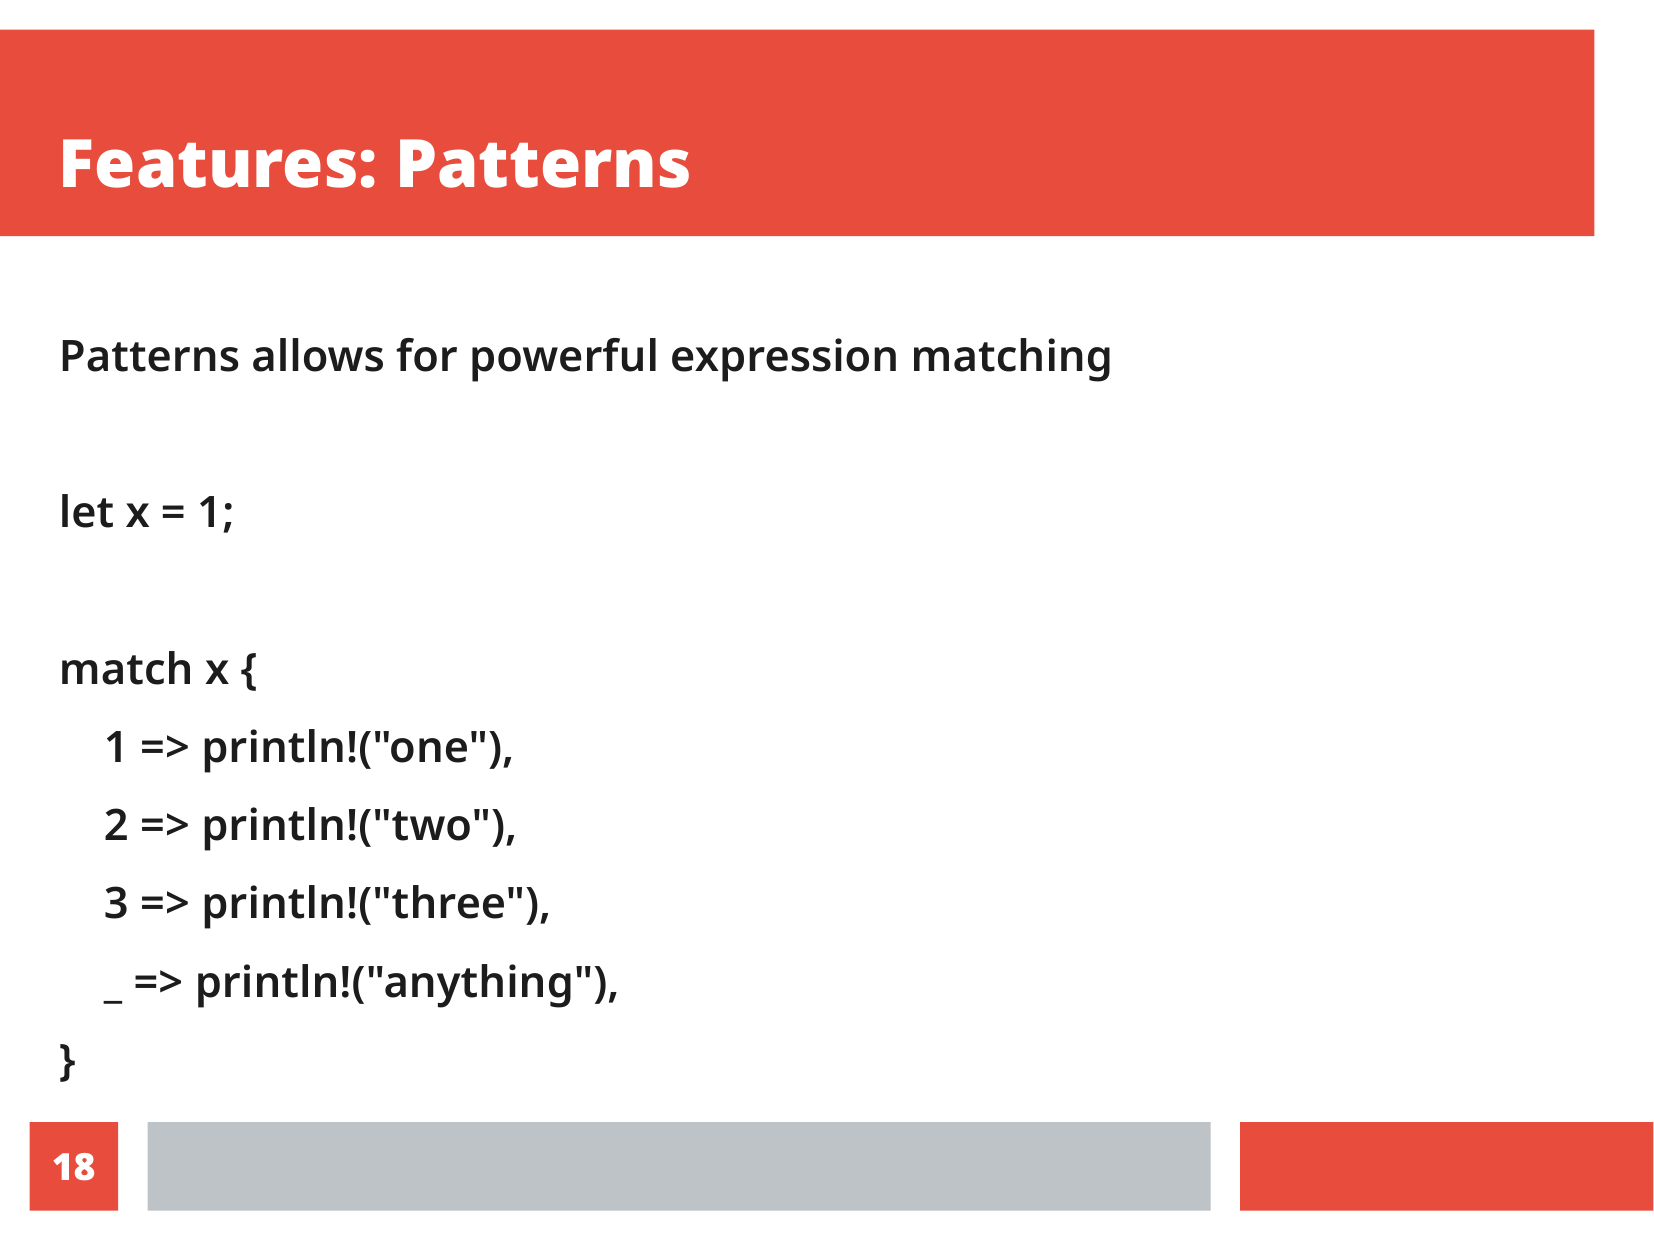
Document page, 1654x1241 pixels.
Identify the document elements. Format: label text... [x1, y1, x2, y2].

title Features: Patterns [59, 59, 1595, 207]
list Patterns allows for powerful expression matching let x = 1; match x { 1 => println!("one"), 2 => println!("two"), 3 => println!("three"), _ => println!("anything"), } [59, 324, 1565, 1093]
